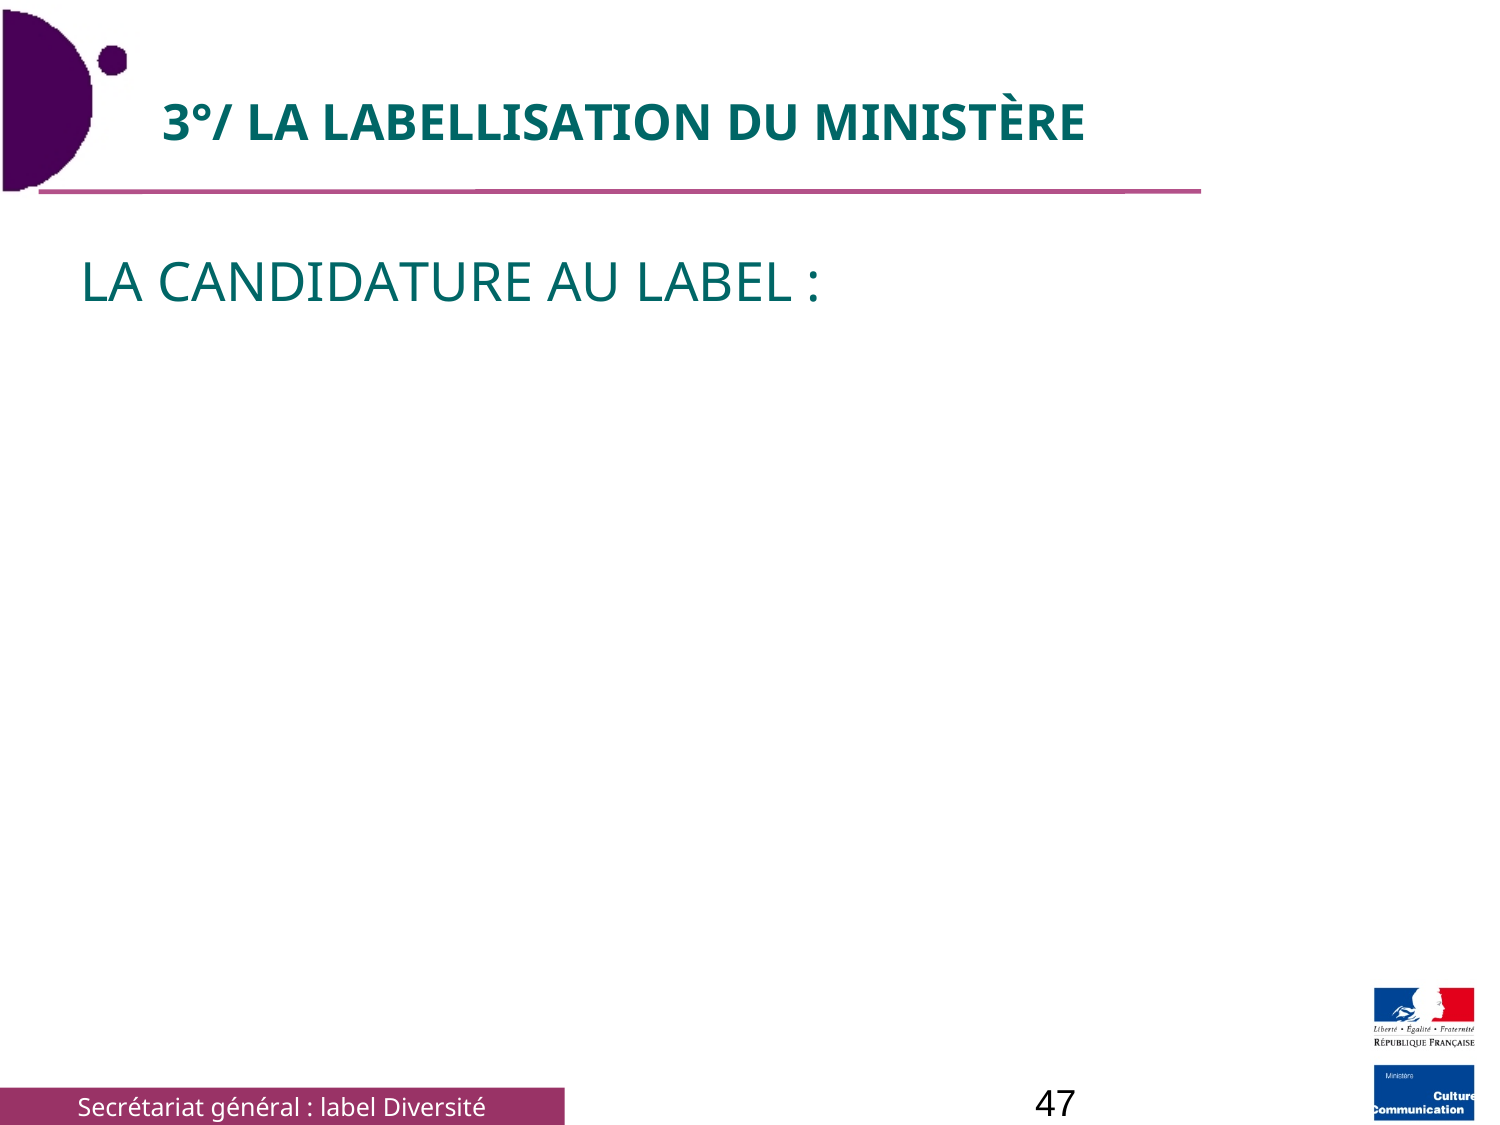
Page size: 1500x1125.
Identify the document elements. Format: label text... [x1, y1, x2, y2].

picture [0, 0, 149, 204]
text_box 3°/ LA LABELLISATION DU MINISTÈRE [147, 81, 1418, 160]
text_box <numéro> [1020, 1071, 1370, 1125]
picture [1370, 979, 1477, 1125]
text_box LA CANDIDATURE AU LABEL : [65, 242, 1334, 343]
